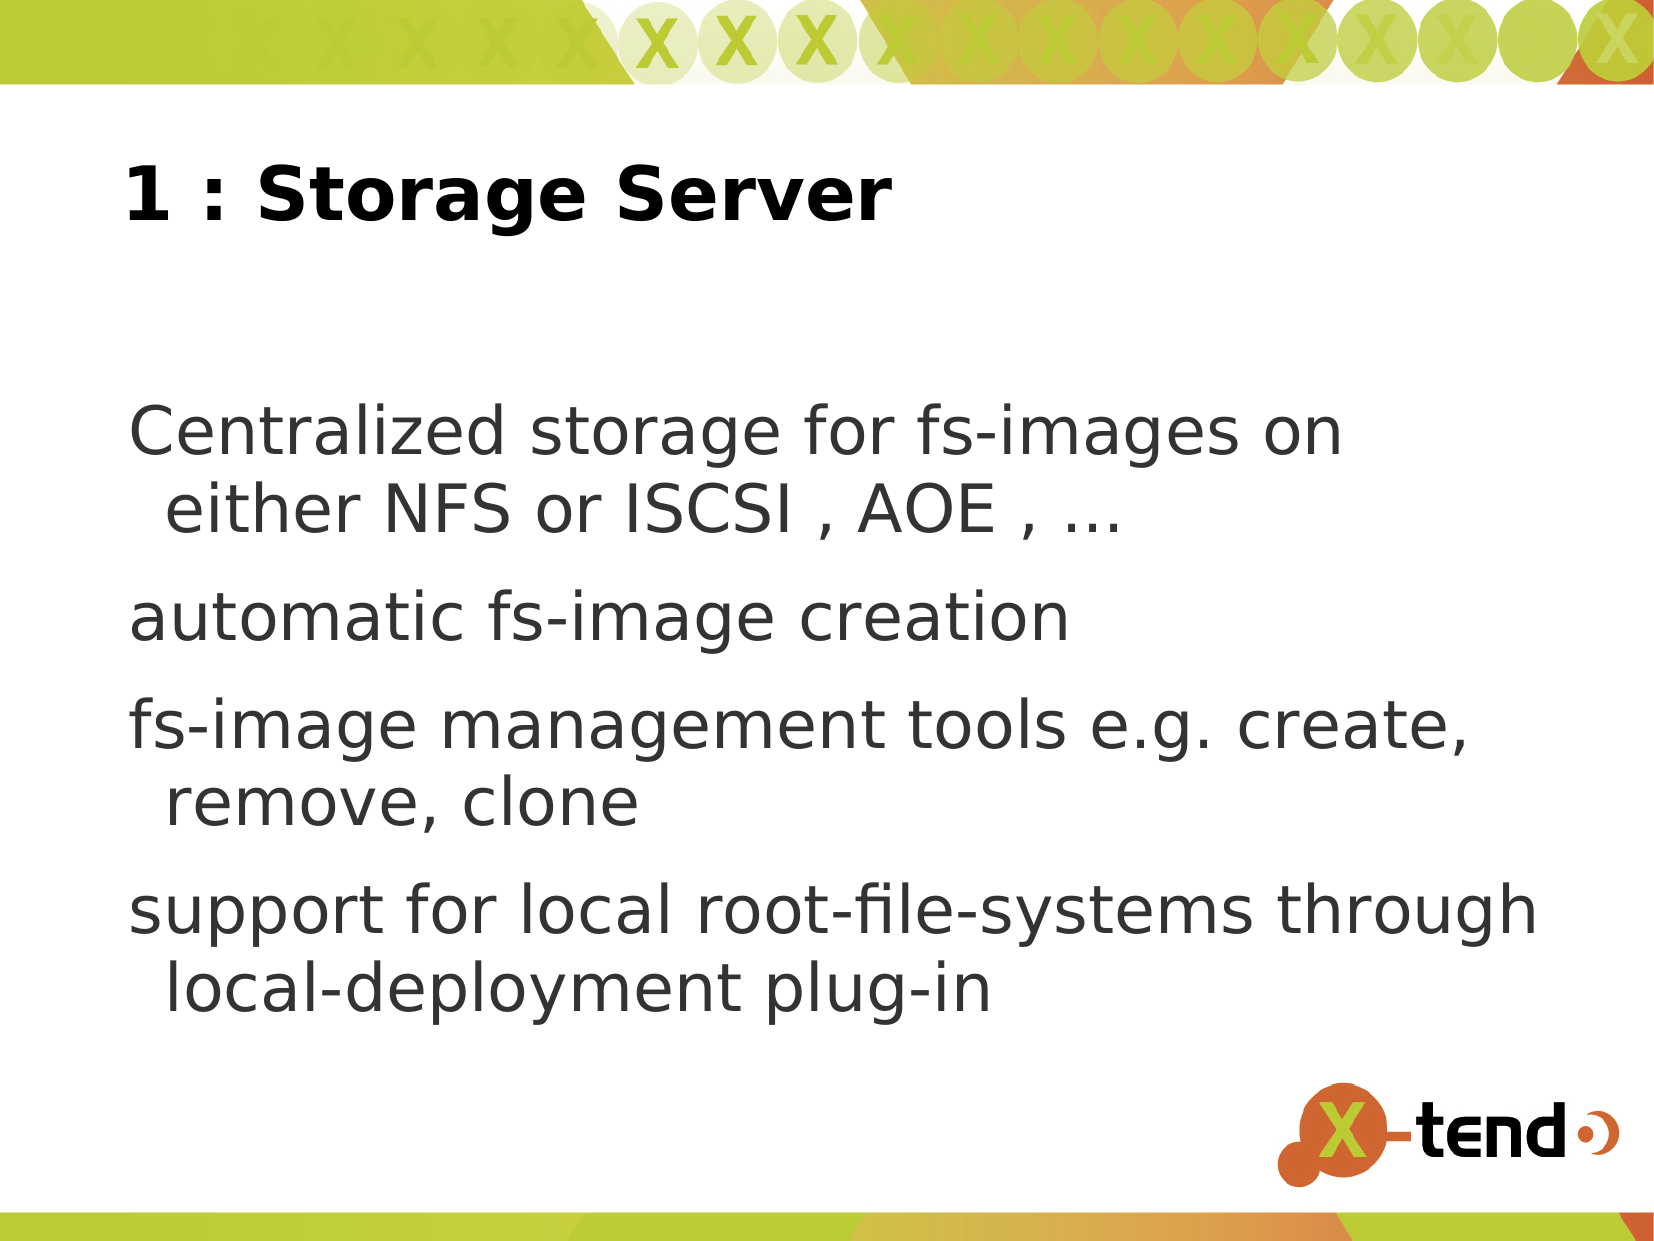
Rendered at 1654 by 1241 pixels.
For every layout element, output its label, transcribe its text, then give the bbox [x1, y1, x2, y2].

picture [0, 0, 1654, 1241]
title 1 : Storage Server [121, 91, 1534, 299]
text_box Centralized storage for fs-images on either NFS or ISCSI , AOE , ... automatic fs-image creation fs-image management tools e.g. create, remove, clone support for local root-file-systems through local-deployment plug-in [127, 392, 1554, 1181]
